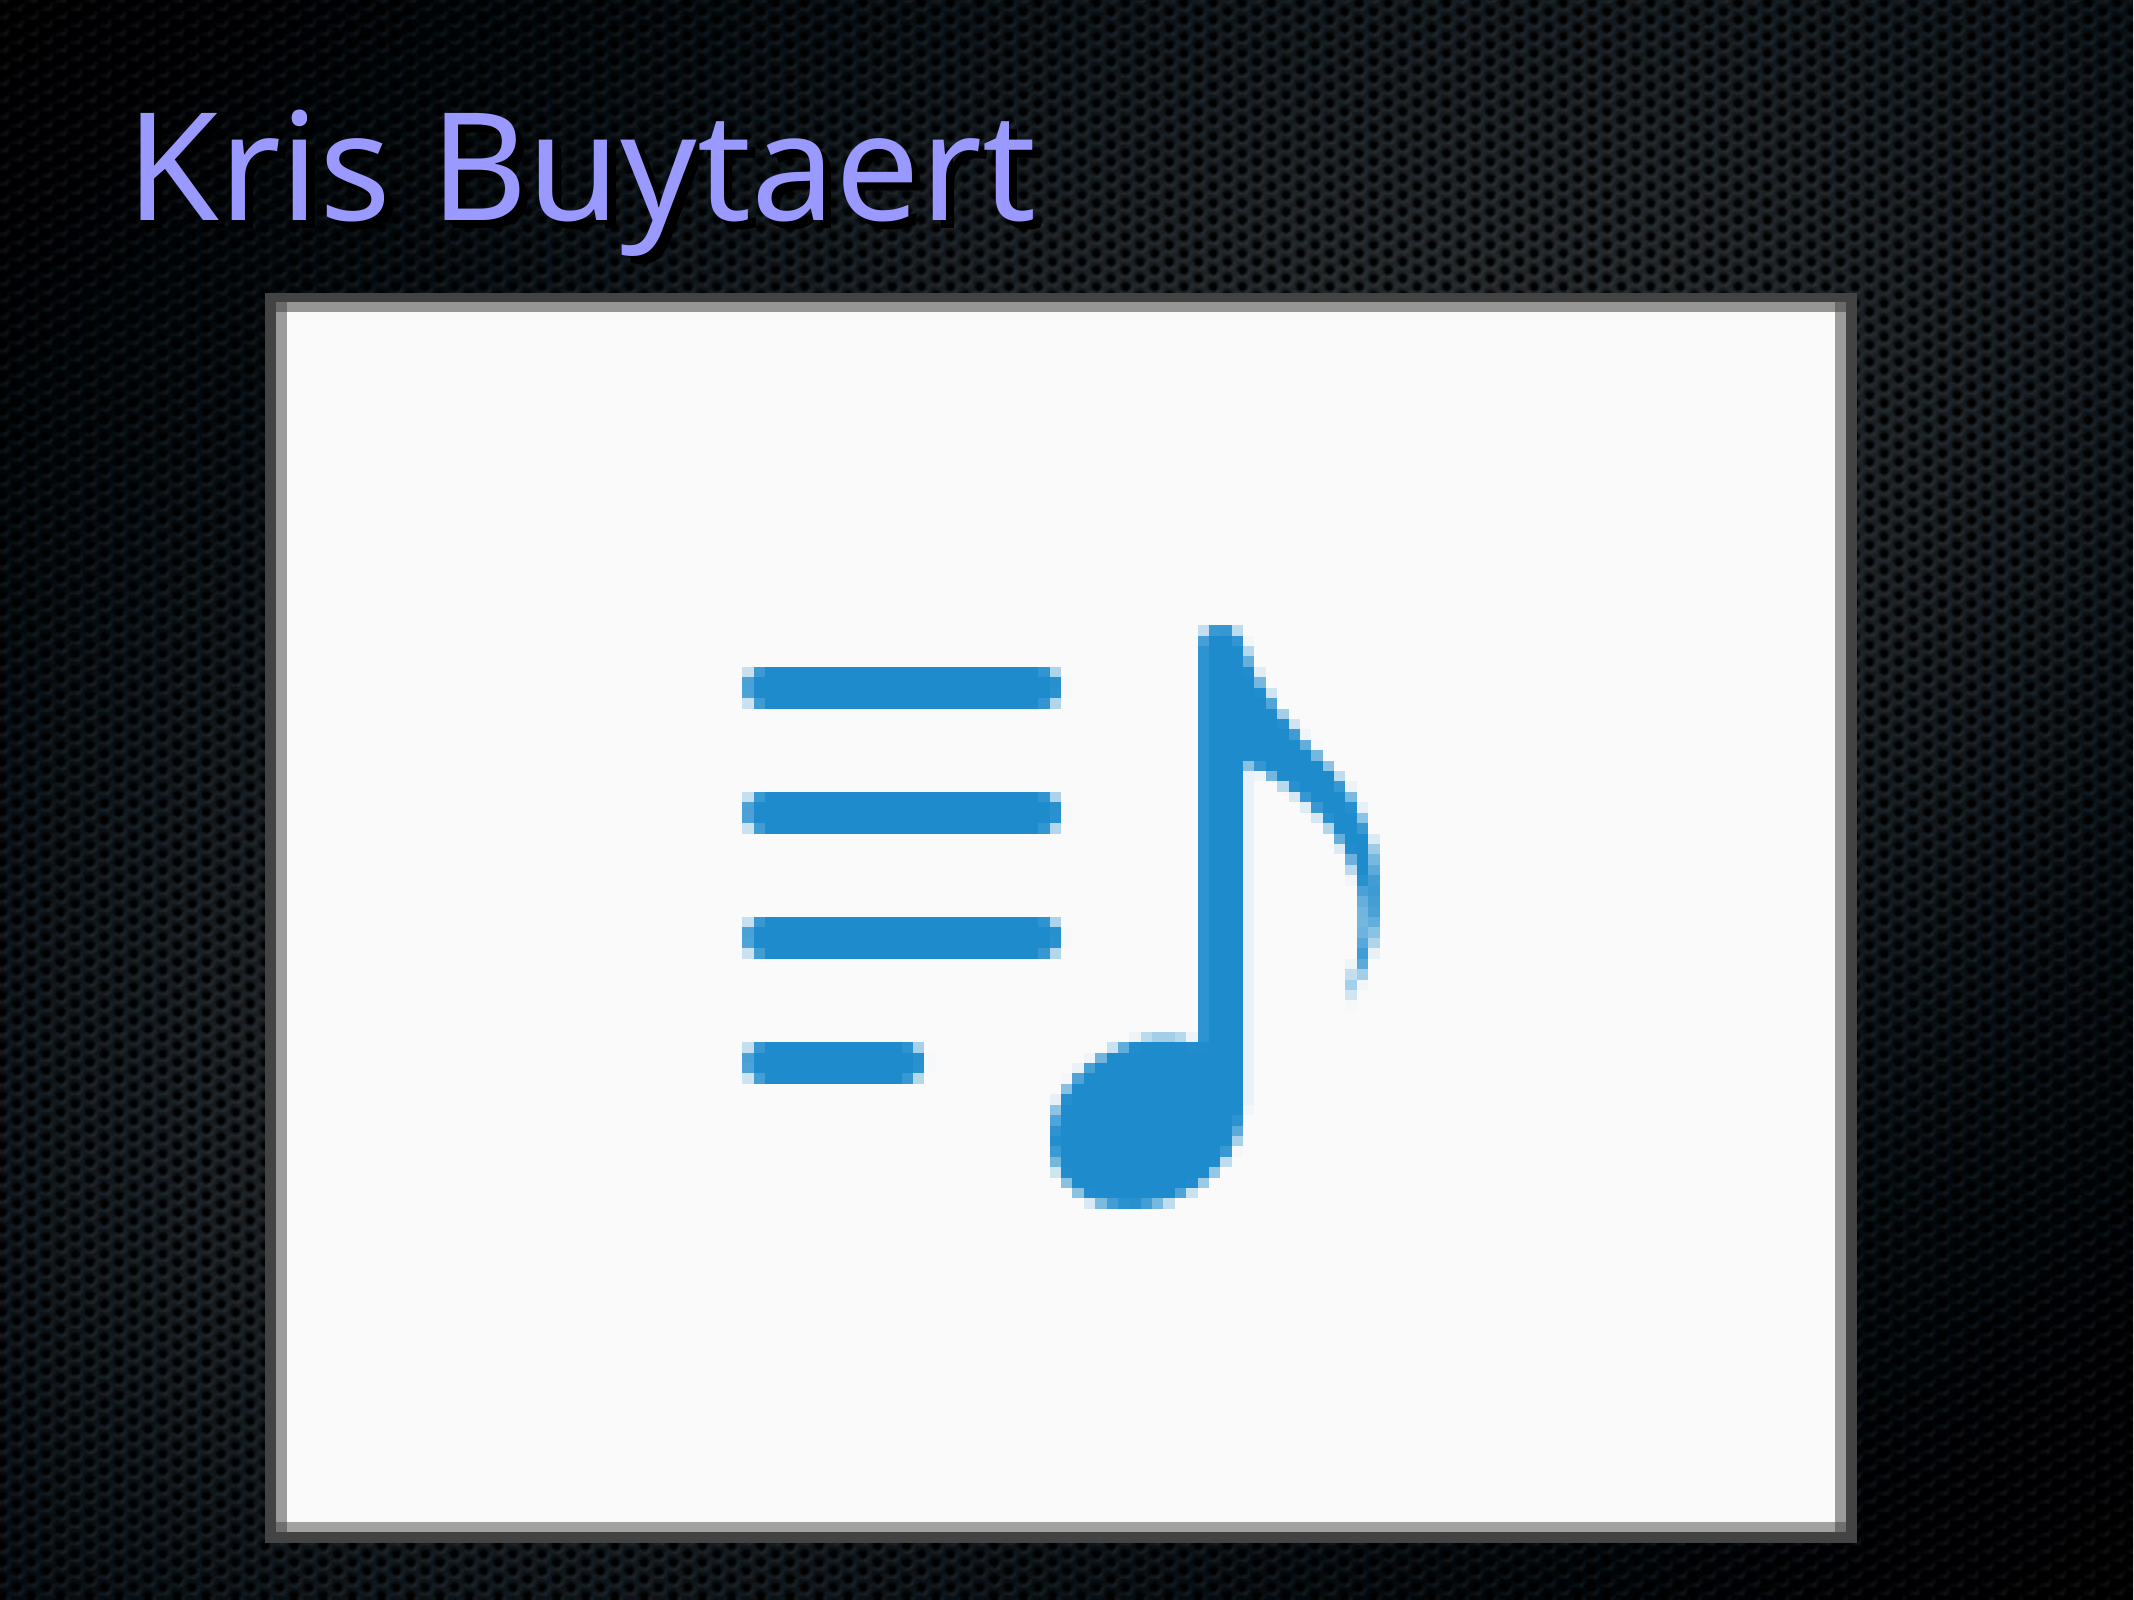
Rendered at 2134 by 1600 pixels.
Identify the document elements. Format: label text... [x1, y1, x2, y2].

picture [0, 0, 2134, 1600]
text_box [264, 292, 1859, 1544]
title Kris Buytaert [118, 0, 1994, 325]
